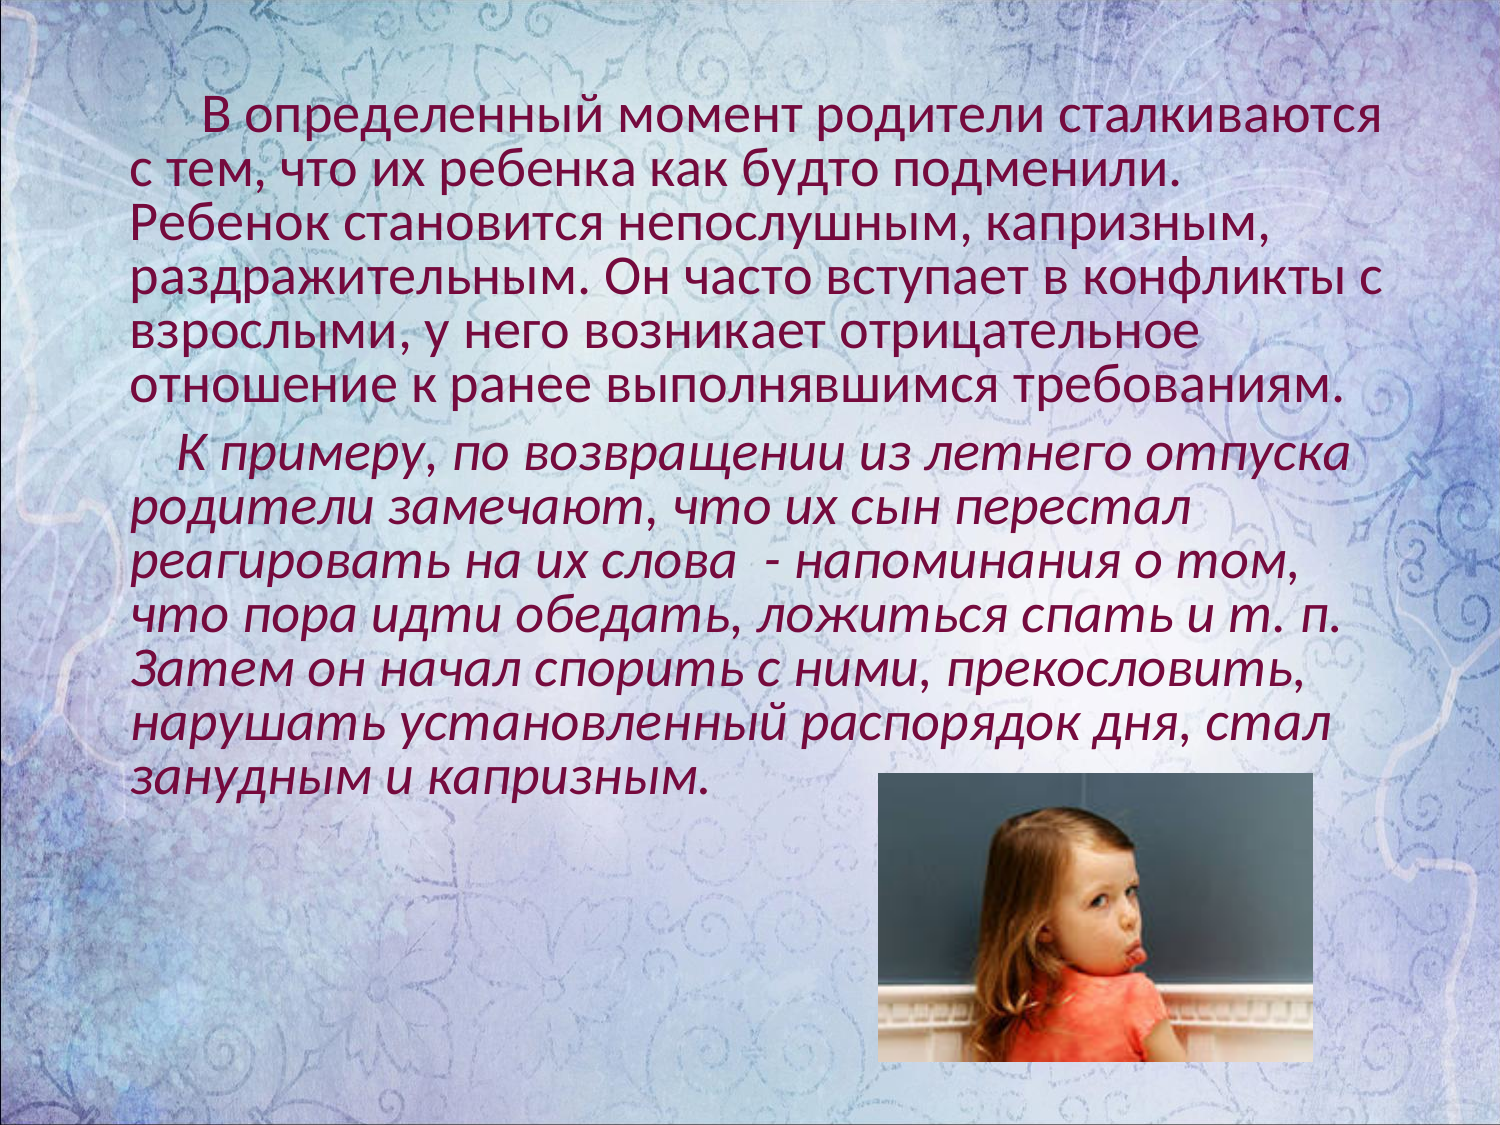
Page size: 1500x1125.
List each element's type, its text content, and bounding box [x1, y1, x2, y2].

picture [0, 0, 1500, 1125]
list В определенный момент родители сталкиваются с тем, что их ребенка как будто подменили. Ребенок становится непослушным, капризным, раздражительным. Он часто вступает в конфликты с взрослыми, у него возникает отрицательное отношение к ранее выполнявшимся требованиям. К примеру, по возвращении из летнего отпуска родители замечают, что их сын перестал реагировать на их слова - напоминания о том, что пора идти обедать, ложиться спать и т. п. Затем он начал спорить с ними, прекословить, нарушать установленный распорядок дня, стал занудным и капризным. [58, 82, 1409, 825]
